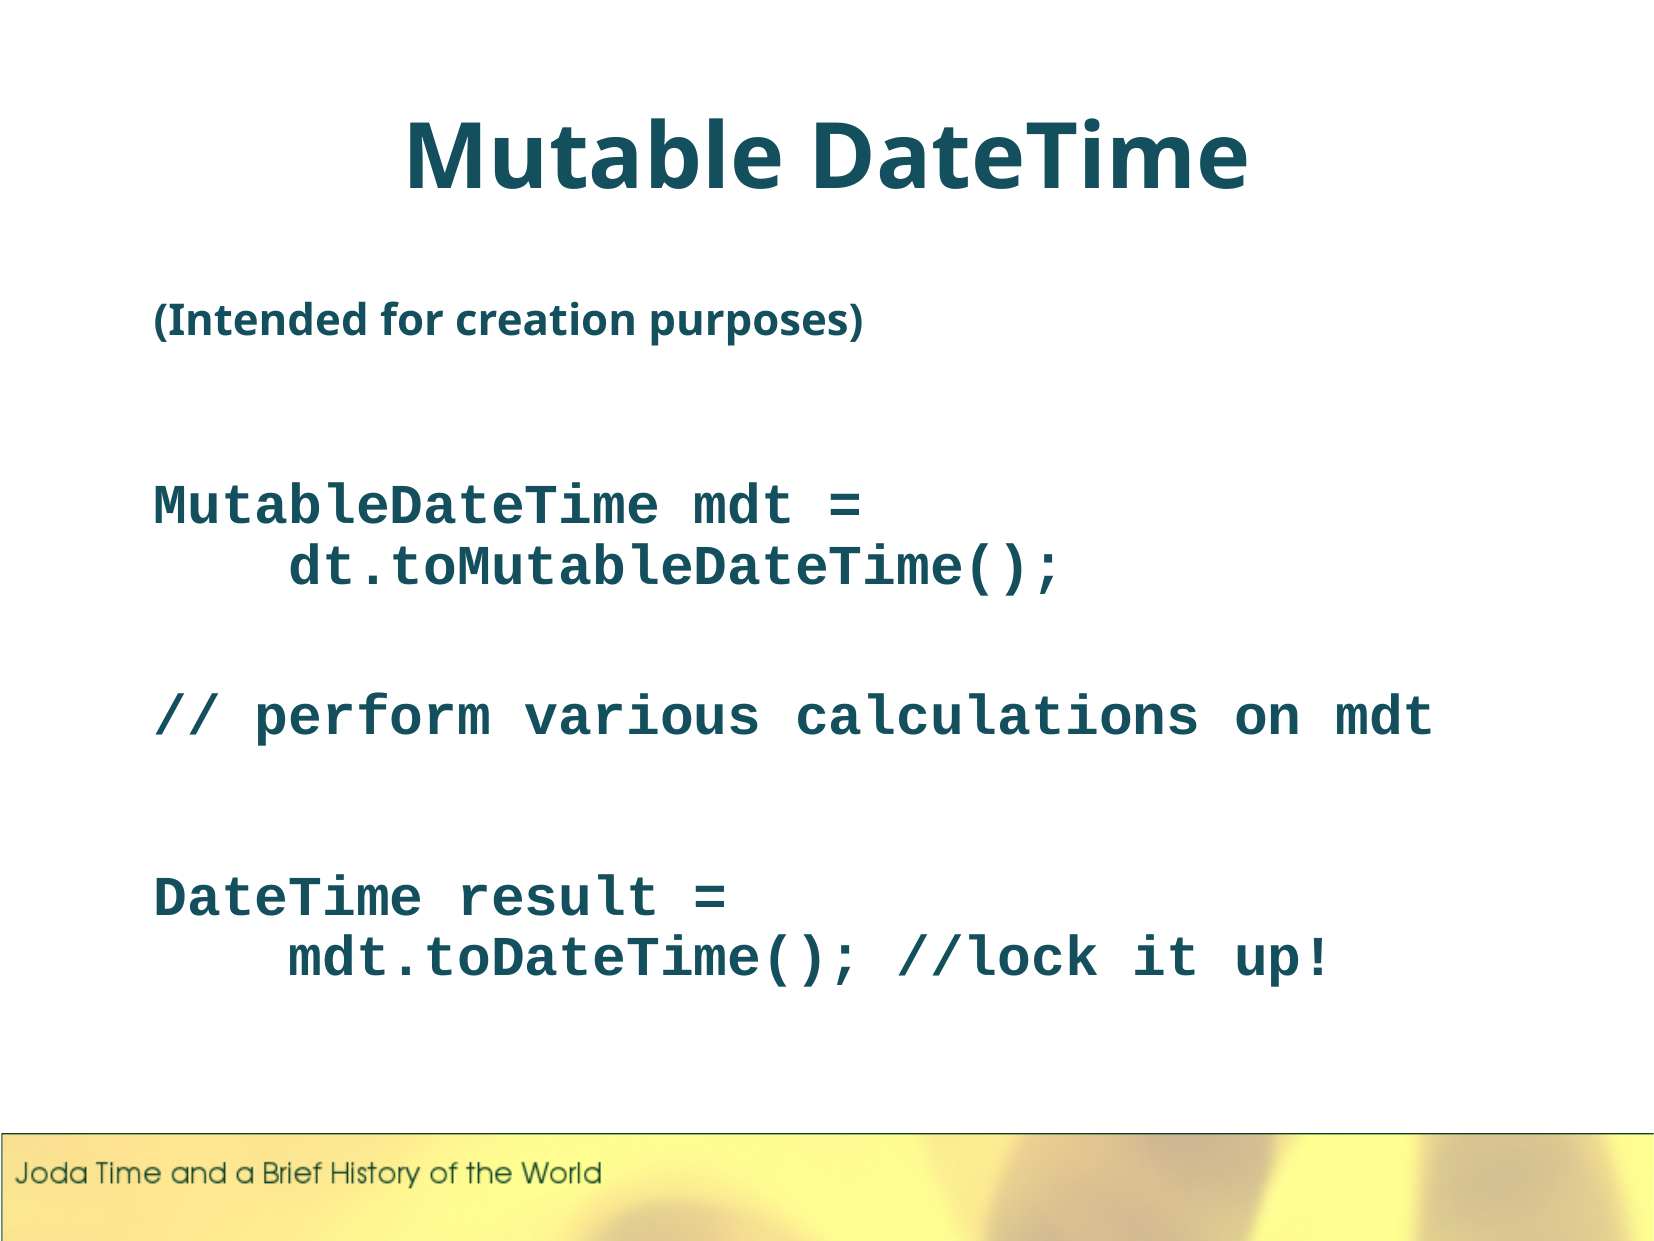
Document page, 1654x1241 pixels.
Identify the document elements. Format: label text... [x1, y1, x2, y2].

title Mutable DateTime [82, 49, 1571, 257]
list (Intended for creation purposes) MutableDateTime mdt = dt.toMutableDateTime(); // perform various calculations on mdt DateTime result = mdt.toDateTime(); //lock it up! [82, 290, 1571, 1109]
picture [1, 1133, 1654, 1241]
